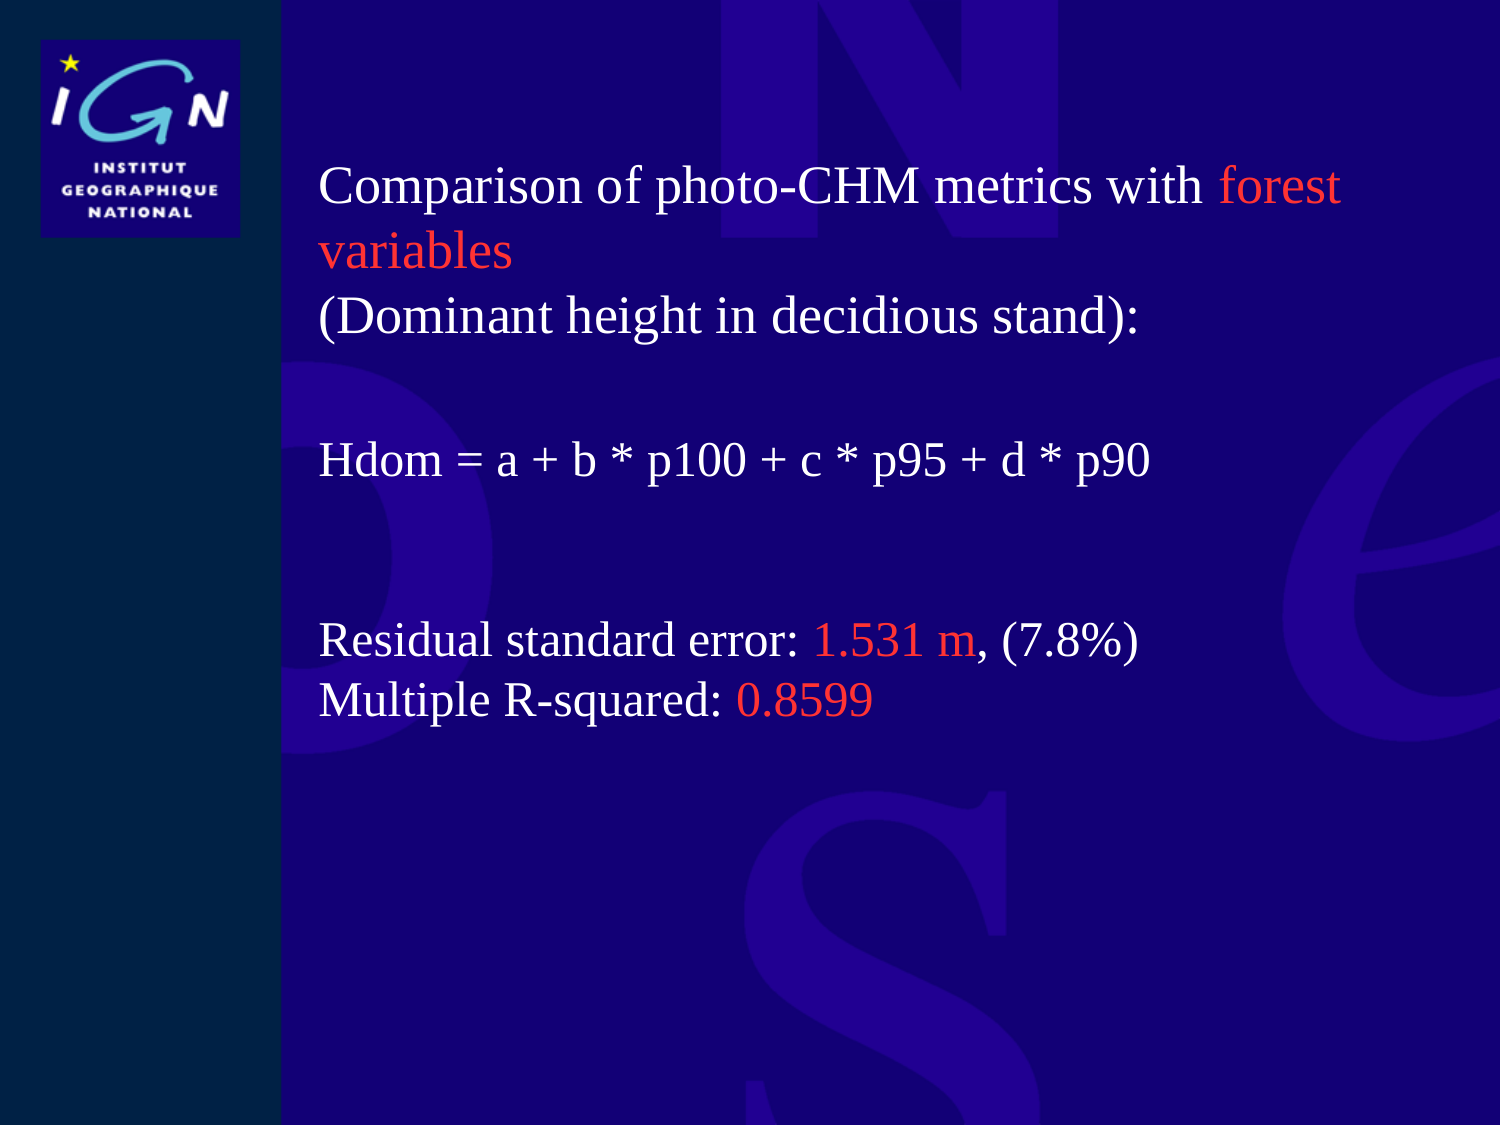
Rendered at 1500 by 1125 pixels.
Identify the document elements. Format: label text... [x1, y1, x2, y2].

text_box Comparison of photo-CHM metrics with forest variables (Dominant height in decidious stand): Hdom = a + b * p100 + c * p95 + d * p90 Residual standard error: 1.531 m, (7.8%) Multiple R-squared: 0.8599 [303, 141, 1500, 734]
picture [0, 0, 1500, 1125]
